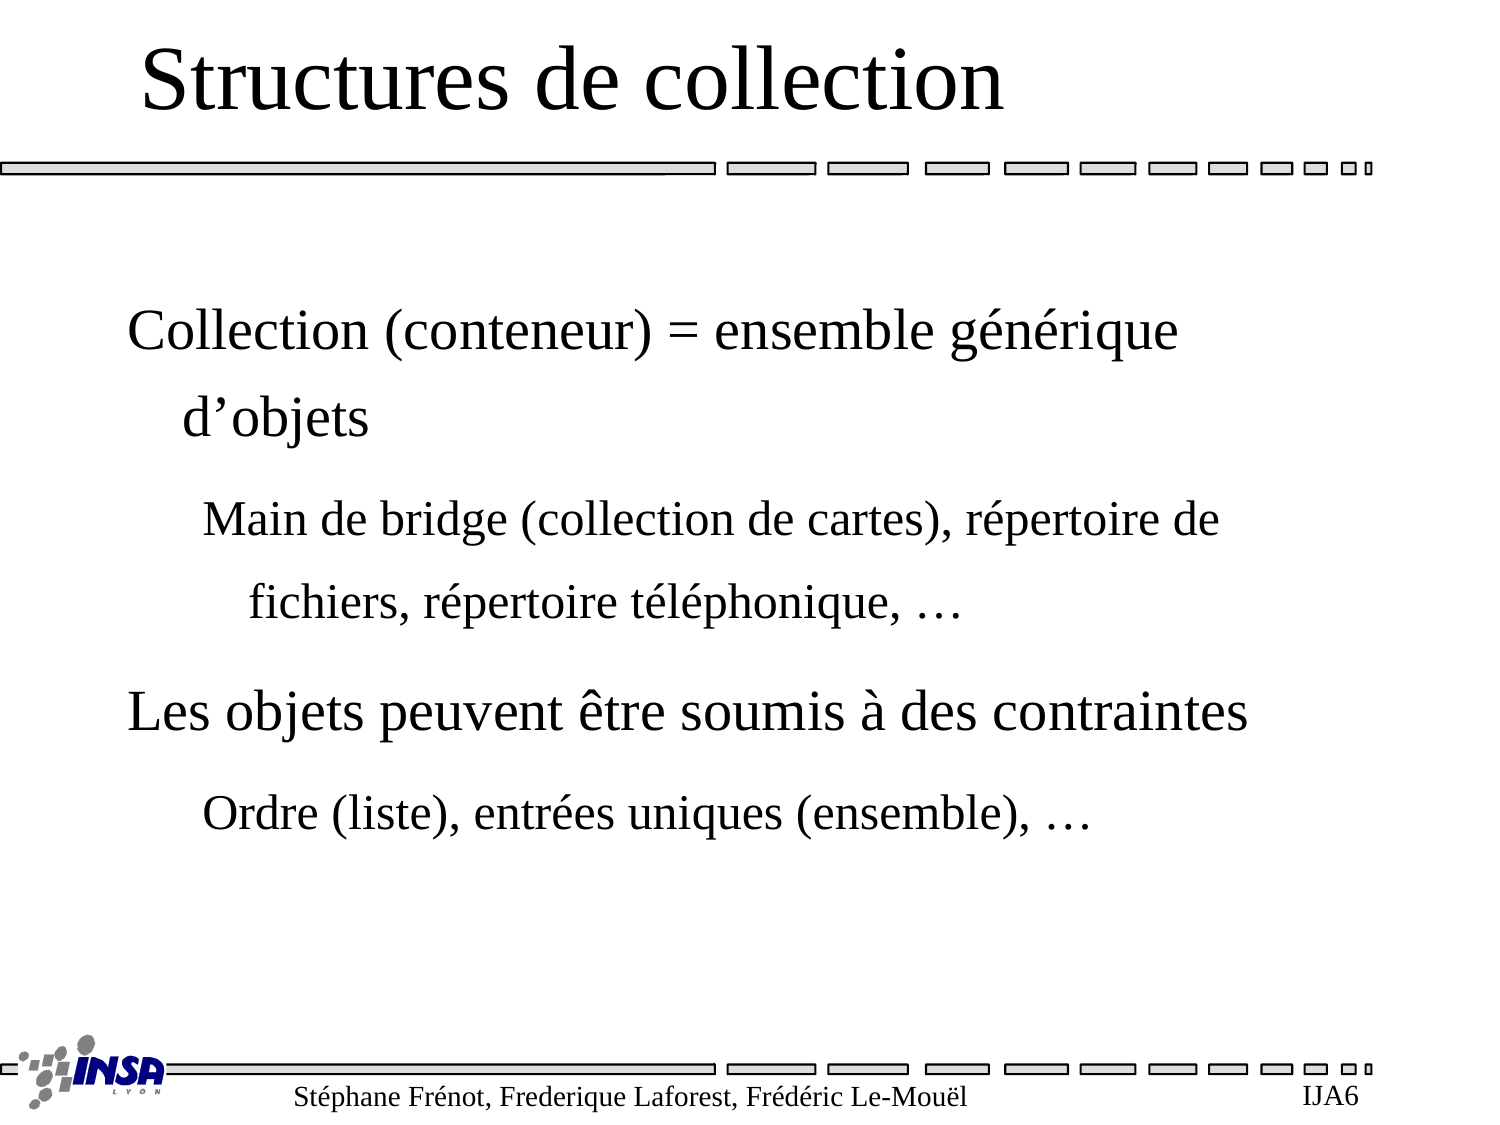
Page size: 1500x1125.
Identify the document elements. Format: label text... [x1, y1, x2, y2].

list Collection (conteneur) = ensemble générique d’objets Main de bridge (collection de cartes), répertoire de fichiers, répertoire téléphonique, … Les objets peuvent être soumis à des contraintes Ordre (liste), entrées uniques (ensemble), … [112, 267, 1388, 1000]
title Structures de collection [125, 0, 1400, 162]
